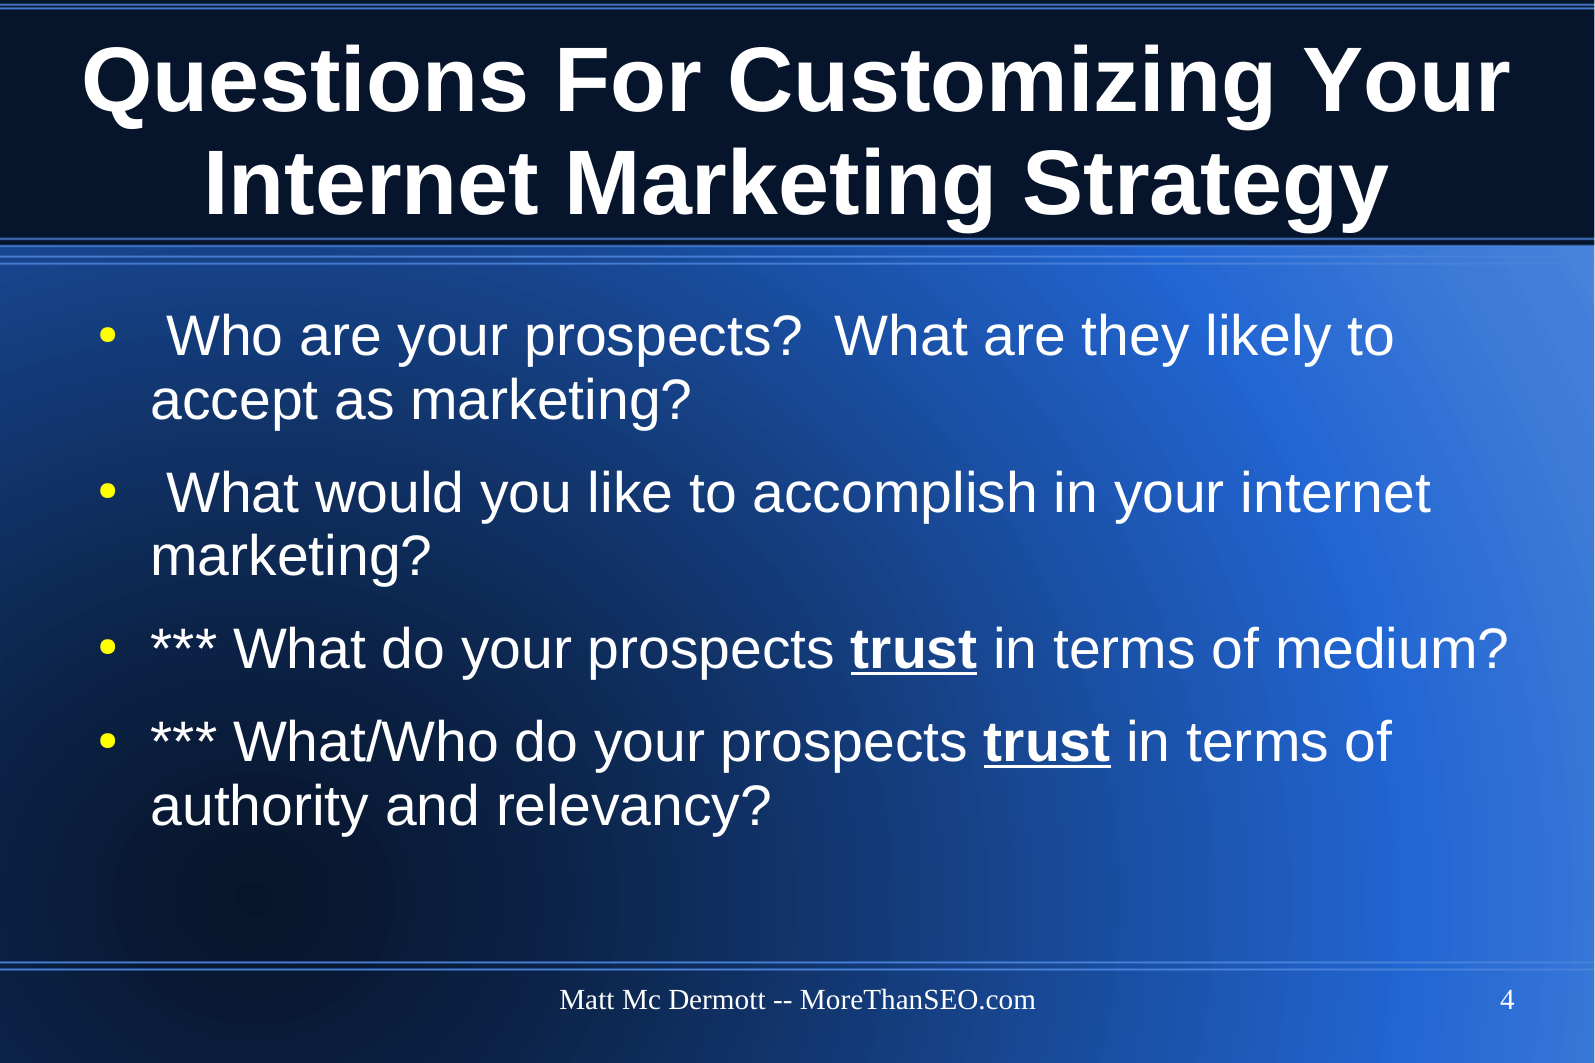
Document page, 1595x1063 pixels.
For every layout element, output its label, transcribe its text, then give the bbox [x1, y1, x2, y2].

list Who are your prospects? What are they likely to accept as marketing? What would you like to accomplish in your internet marketing? *** What do your prospects trust in terms of medium? *** What/Who do your prospects trust in terms of authority and relevancy? [79, 304, 1515, 907]
picture [0, 0, 1595, 1063]
title Questions For Customizing Your Internet Marketing Strategy [79, 28, 1515, 234]
